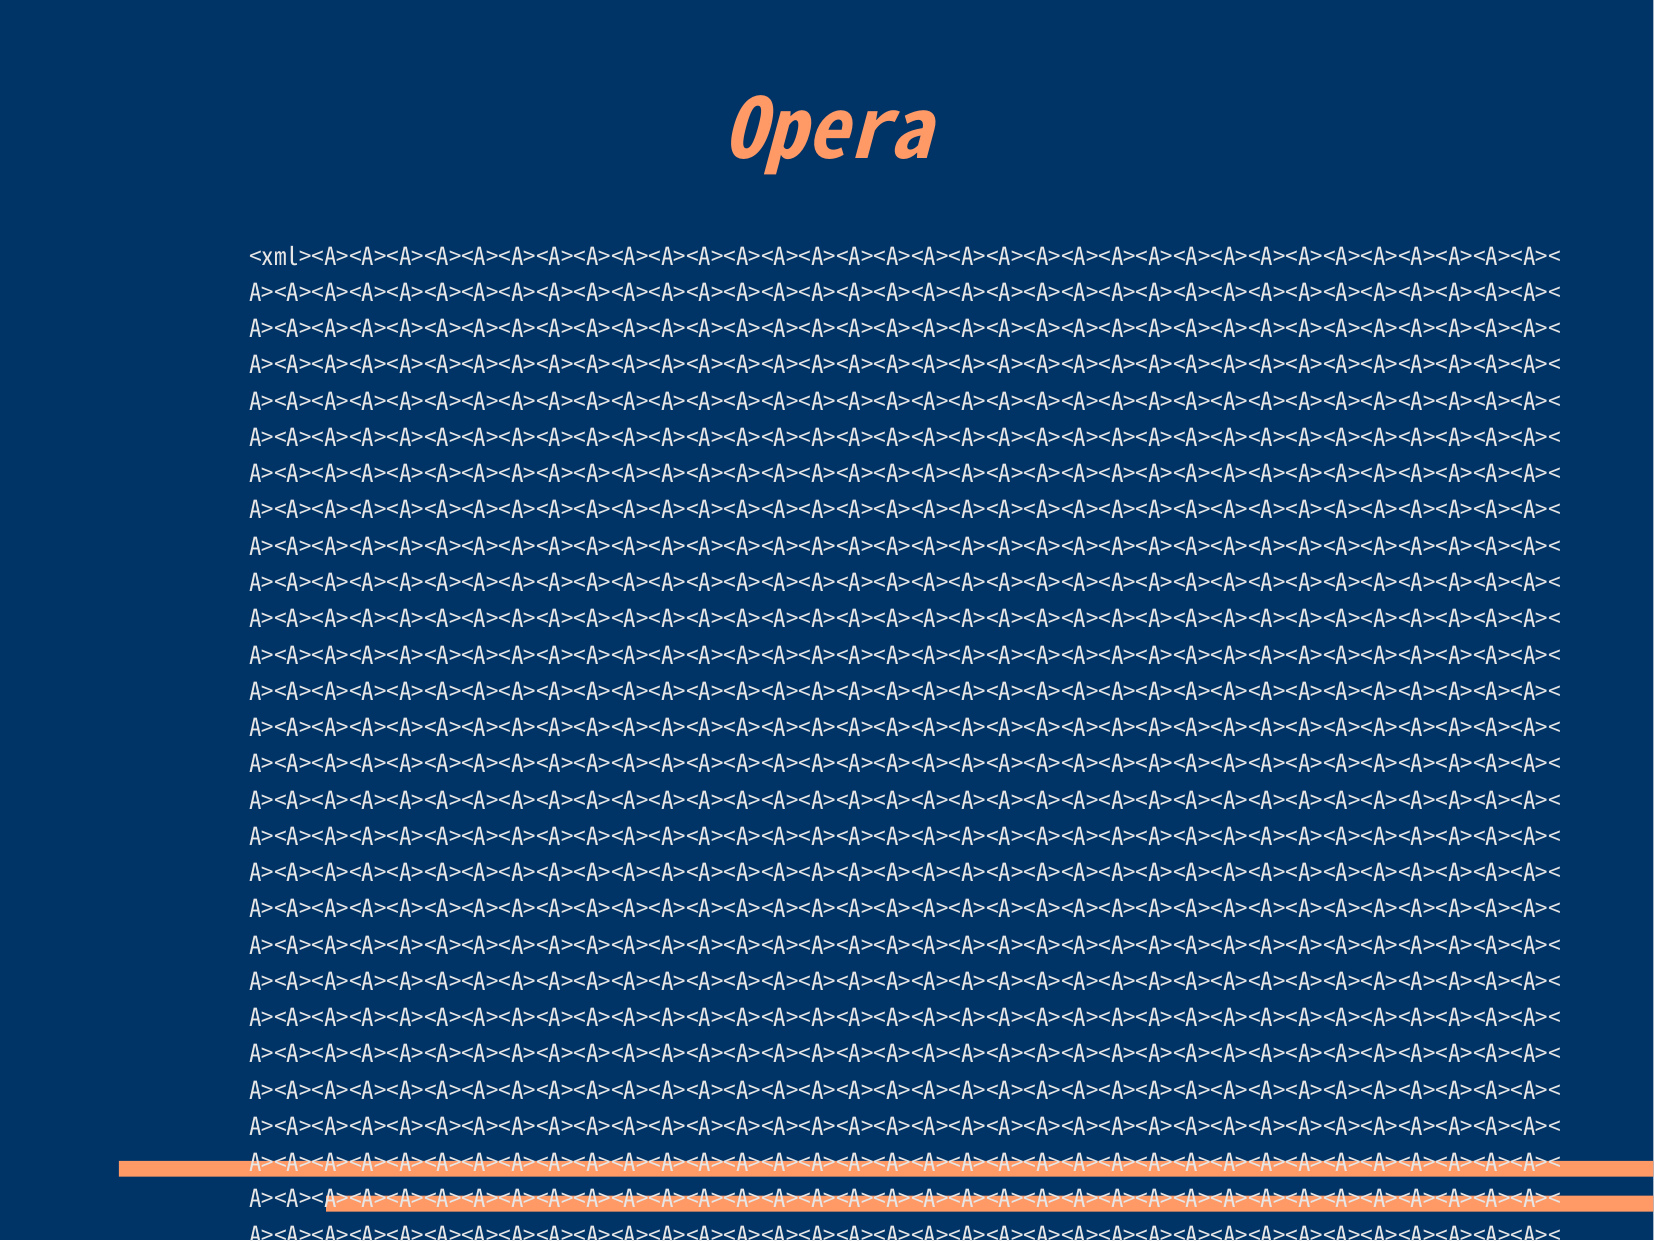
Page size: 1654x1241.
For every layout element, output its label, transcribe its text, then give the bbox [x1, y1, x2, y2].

list <xml><A><A><A><A><A><A><A><A><A><A><A><A><A><A><A><A><A><A><A><A><A><A><A><A><A><A><A><A><A><A><A><A><A><A><A><A><A><A><A><A><A><A><A><A><A><A><A><A><A><A><A><A><A><A><A><A><A><A><A><A><A><A><A><A><A><A><A><A><A><A><A><A><A><A><A><A><A><A><A><A><A><A><A><A><A><A><A><A><A><A><A><A><A><A><A><A><A><A><A><A><A><A><A><A><A><A><A><A><A><A><A><A><A><A><A><A><A><A><A><A><A><A><A><A><A><A><A><A><A><A><A><A><A><A><A><A><A><A><A><A><A><A><A><A><A><A><A><A><A><A><A><A><A><A><A><A><A><A><A><A><A><A><A><A><A><A><A><A><A><A><A><A><A><A><A><A><A><A><A><A><A><A><A><A><A><A><A><A><A><A><A><A><A><A><A><A><A><A><A><A><A><A><A><A><A><A><A><A><A><A><A><A><A><A><A><A><A><A><A><A><A><A><A><A><A><A><A><A><A><A><A><A><A><A><A><A><A><A><A><A><A><A><A><A><A><A><A><A><A><A><A><A><A><A><A><A><A><A><A><A><A><A><A><A><A><A><A><A><A><A><A><A><A><A><A><A><A><A><A><A><A><A><A><A><A><A><A><A><A><A><A><A><A><A><A><A><A><A><A><A><A><A><A><A><A><A><A><A><A><A><A><A><A><A><A><A><A><A><A><A><A><A><A><A><A><A><A><A><A><A><A><A><A><A><A><A><A><A><A><A><A><A><A><A><A><A><A><A><A><A><A><A><A><A><A><A><A><A><A><A><A><A><A><A><A><A><A><A><A><A><A><A><A><A><A><A><A><A><A><A><A><A><A><A><A><A><A><A><A><A><A><A><A><A><A><A><A><A><A><A><A><A><A><A><A><A><A><A><A><A><A><A><A><A><A><A><A><A><A><A><A><A><A><A><A><A><A><A><A><A><A><A><A><A><A><A><A><A><A><A><A><A><A><A><A><A><A><A><A><A><A><A><A><A><A><A><A><A><A><A><A><A><A><A><A><A><A><A><A><A><A><A><A><A><A><A><A><A><A><A><A><A><A><A><A><A><A><A><A><A><A><A><A><A><A><A><A><A><A><A><A><A><A><A><A><A><A><A><A><A><A><A><A><A><A><A><A><A><A><A><A><A><A><A><A><A><A><A><A><A><A><A><A><A><A><A><A><A><A><A><A><A><A><A><A><A><A><A><A><A><A><A><A><A><A><A><A><A><A><A><A><A><A><A><A><A><A><A><A><A><A><A><A><A><A><A><A><A><A><A><A><A><A><A><A><A><A><A><A><A><A><A><A><A><A><A><A><A><A><A><A><A><A><A><A><A><A><A><A><A><A><A><A><A><A><A><A><A><A><A><A><A><A><A><A><A><A><A><A><A><A><A><A><A><A><A><A><A><A><A><A><A><A><A><A><A><A><A><A><A><A><A><A><A><A><A><A><A><A><A><A><A><A><A><A><A><A><A><A><A><A><A><A><A><A><A><A><A><A><A><A><A><A><A><A><A><A><A><A><A><A><A><A><A><A><A><A><A><A><A><A><A><A><A><A><A><A><A><A><A><A><A><A><A><A><A><A><A><A><A><A><A><A><A><A><A><A><A><A><A><A><A><A><A><A><A><A><A><A><A><A><A><A><A><A><A><A><A><A><A><A><A><A><A><A><A><A><A><A><A><A><A><A><A><A><A><A><A><A><A><A><A><A><A><A><A><A><A><A><A><A><A><A><A><A><A><A><A><A><A><A><A><A><A><A><A><A><A><A><A><A><A><A><A><A><A><A><A><A><A><A><A><A><A><A><A><A><A><A><A><A><A><A><A><A><A><A><A><A><A><A><A><A><A><A><A><A><A><A><A><A><A><A><A><A><A><A><A><A><A><A><A><A><A><A><A><A><A><A><A><A><A><A><A><A><A><A><A><A><A><A><A><A><A><A><A><A><A><A><A><A><A><A><A><A><A><A><A><A><A><A><A><A><A><A><A><A><A><A><A><A><A><A><A><A><A><A><A><A><A><A><A><A><A><A><A><A><A><A><A><A><A><A><A><A><A><A><A><A><A><A><A><A><A><A><A><A><A><A><A><A><A><A><A><A><A><A><A><A><A><A><A><A><A><A><A><A><A><A><A><A><A><A><A><A><A><A><A><A><A><A><A><A><A><A><A><A><A><A><A><A><A><A><A><A><A><A><A><A><A><A><A><A><A><A><A><A><A><A><A><A><A><A><A><A><A><A><A><A><A><A><A><A><A><A><A><A><A><A><A><A><A><A><A><A><A><A><A><A><A><A><A><A><A><A><A><A><A><A><A><A><A><A><A><A><A><A><A><A><A><A><A><A><A><A><A><A><A><A><A><A><A><A><A><A><A><A><A><A><A><A><A><A><A><A><A><A><A><A><A><A><A><A><A><A><A><A><A><A><A><A><A><A><A><A><A><A><A><A><A><A><A><A><A><A><A><A><A><A><A><A><A><A><A><A><A><A><A><A><A><A><A><A><A><A><A><A><A><A><A><A><A><A><A><A><A><A><A><A><A><A><A><A><A><A><A><A><A><A><A><A><A><A><A><A><A><A><A><A><A><A><A><A><A><A><A><A><A><A><A><A><A><A><A><A><A><A><A><A><A><A><A><A><A><A><A><A><A><A><A><A><A><A><A><A><A><A><A><A><A><A><A><A><A><A><A><A><A><A><A><A><A><A><A><A><A><A><A><A><A><A><A><A><A><A><A><A><A><A><A><A><A><A><A><A><A><A><A><A><A><A><A><A><A><A><A><A><A><A><A><A><A><A><A><A><A><A><A><A><A><A><A><A><A><A><A><A><A><A><A><A><A><A><A><A><A><A><A><A><A><A><A><A><A><A><A><A><A><A><A><A><A><A><A><A><A><A><A><A><A><A><A><A><A><A><A><A><A><A><A><A><A><A><A><A><A><A><A><A><A><A><A><A><A><A><A><A><A><A><A><A><A [178, 236, 1569, 1211]
title Opera [121, 19, 1534, 227]
